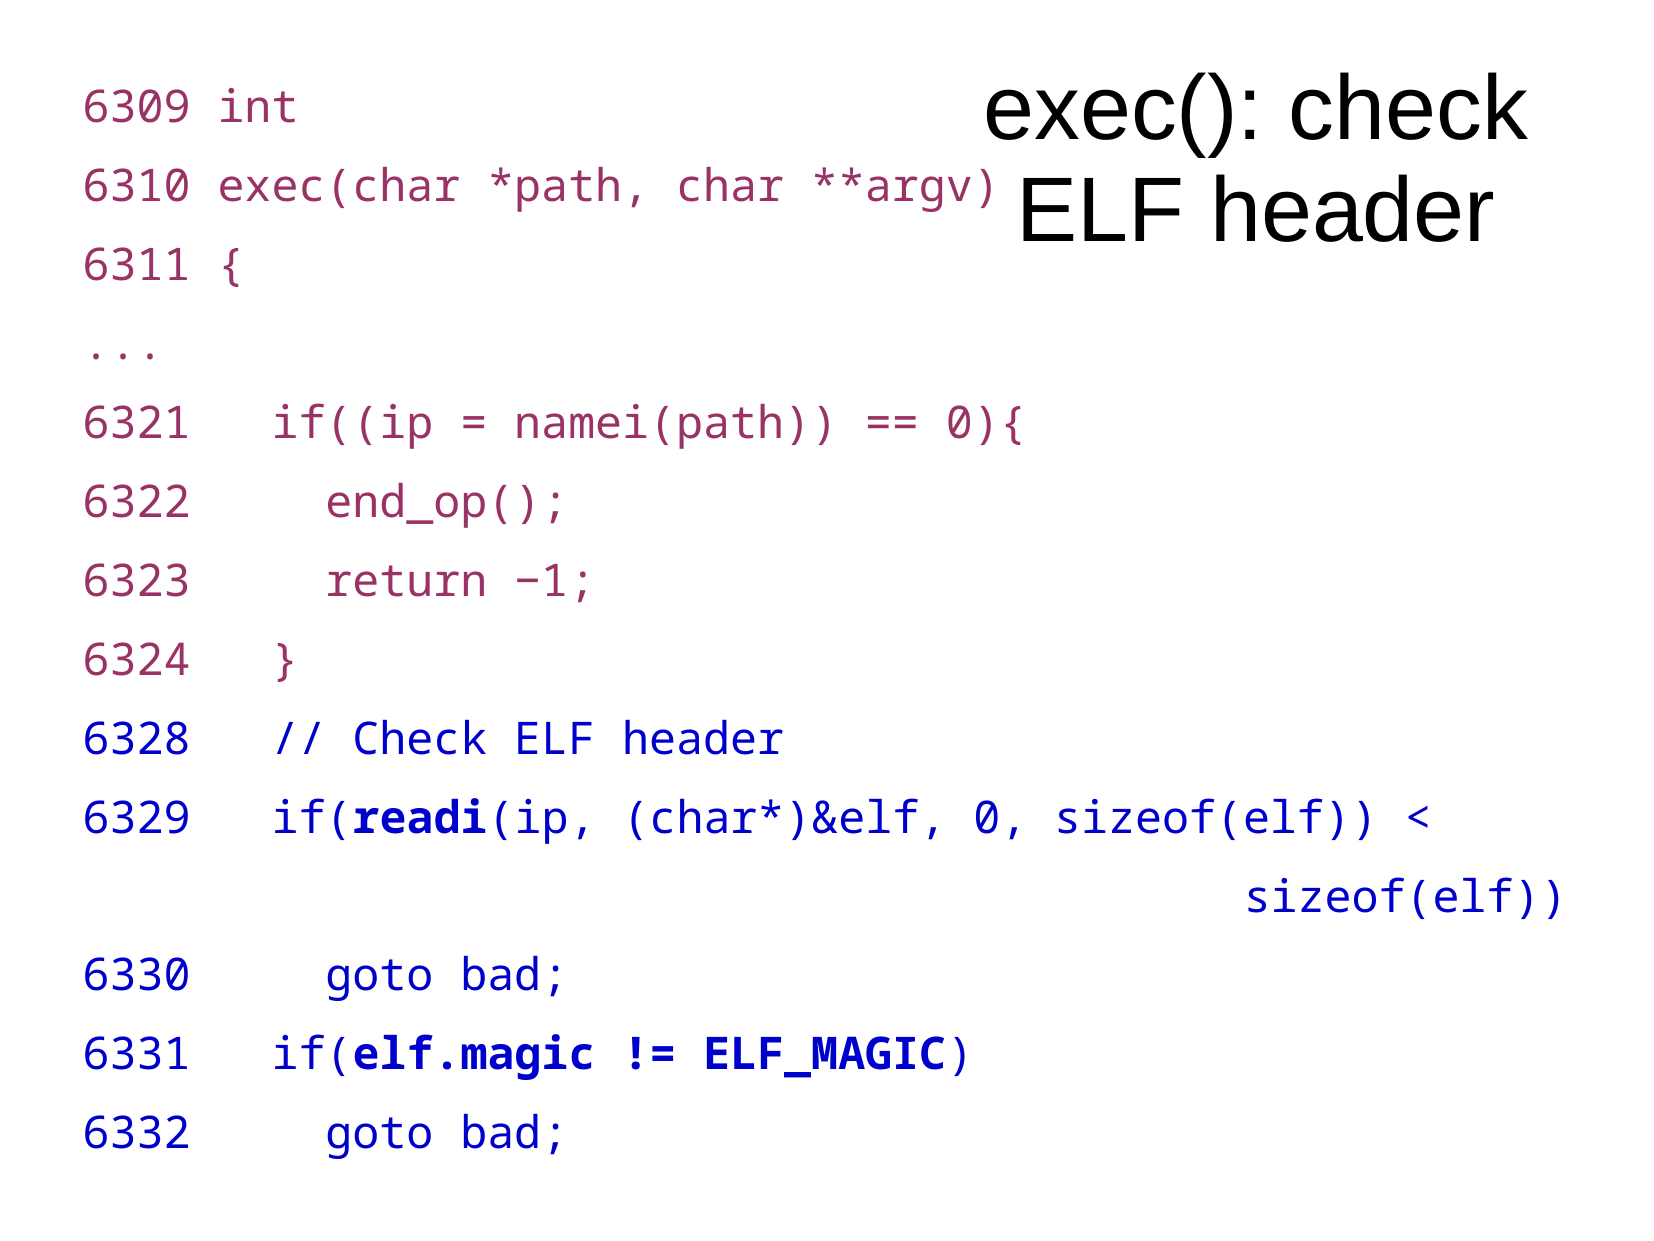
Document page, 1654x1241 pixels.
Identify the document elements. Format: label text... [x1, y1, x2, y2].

list 6309 int 6310 exec(char *path, char **argv) 6311 { ... 6321 if((ip = namei(path)) == 0){ 6322 end_op(); 6323 return −1; 6324 } 6328 // Check ELF header 6329 if(readi(ip, (char*)&elf, 0, sizeof(elf)) < sizeof(elf)) 6330 goto bad; 6331 if(elf.magic != ELF_MAGIC) 6332 goto bad; [82, 75, 1571, 1163]
title exec(): check ELF header [900, 55, 1613, 263]
